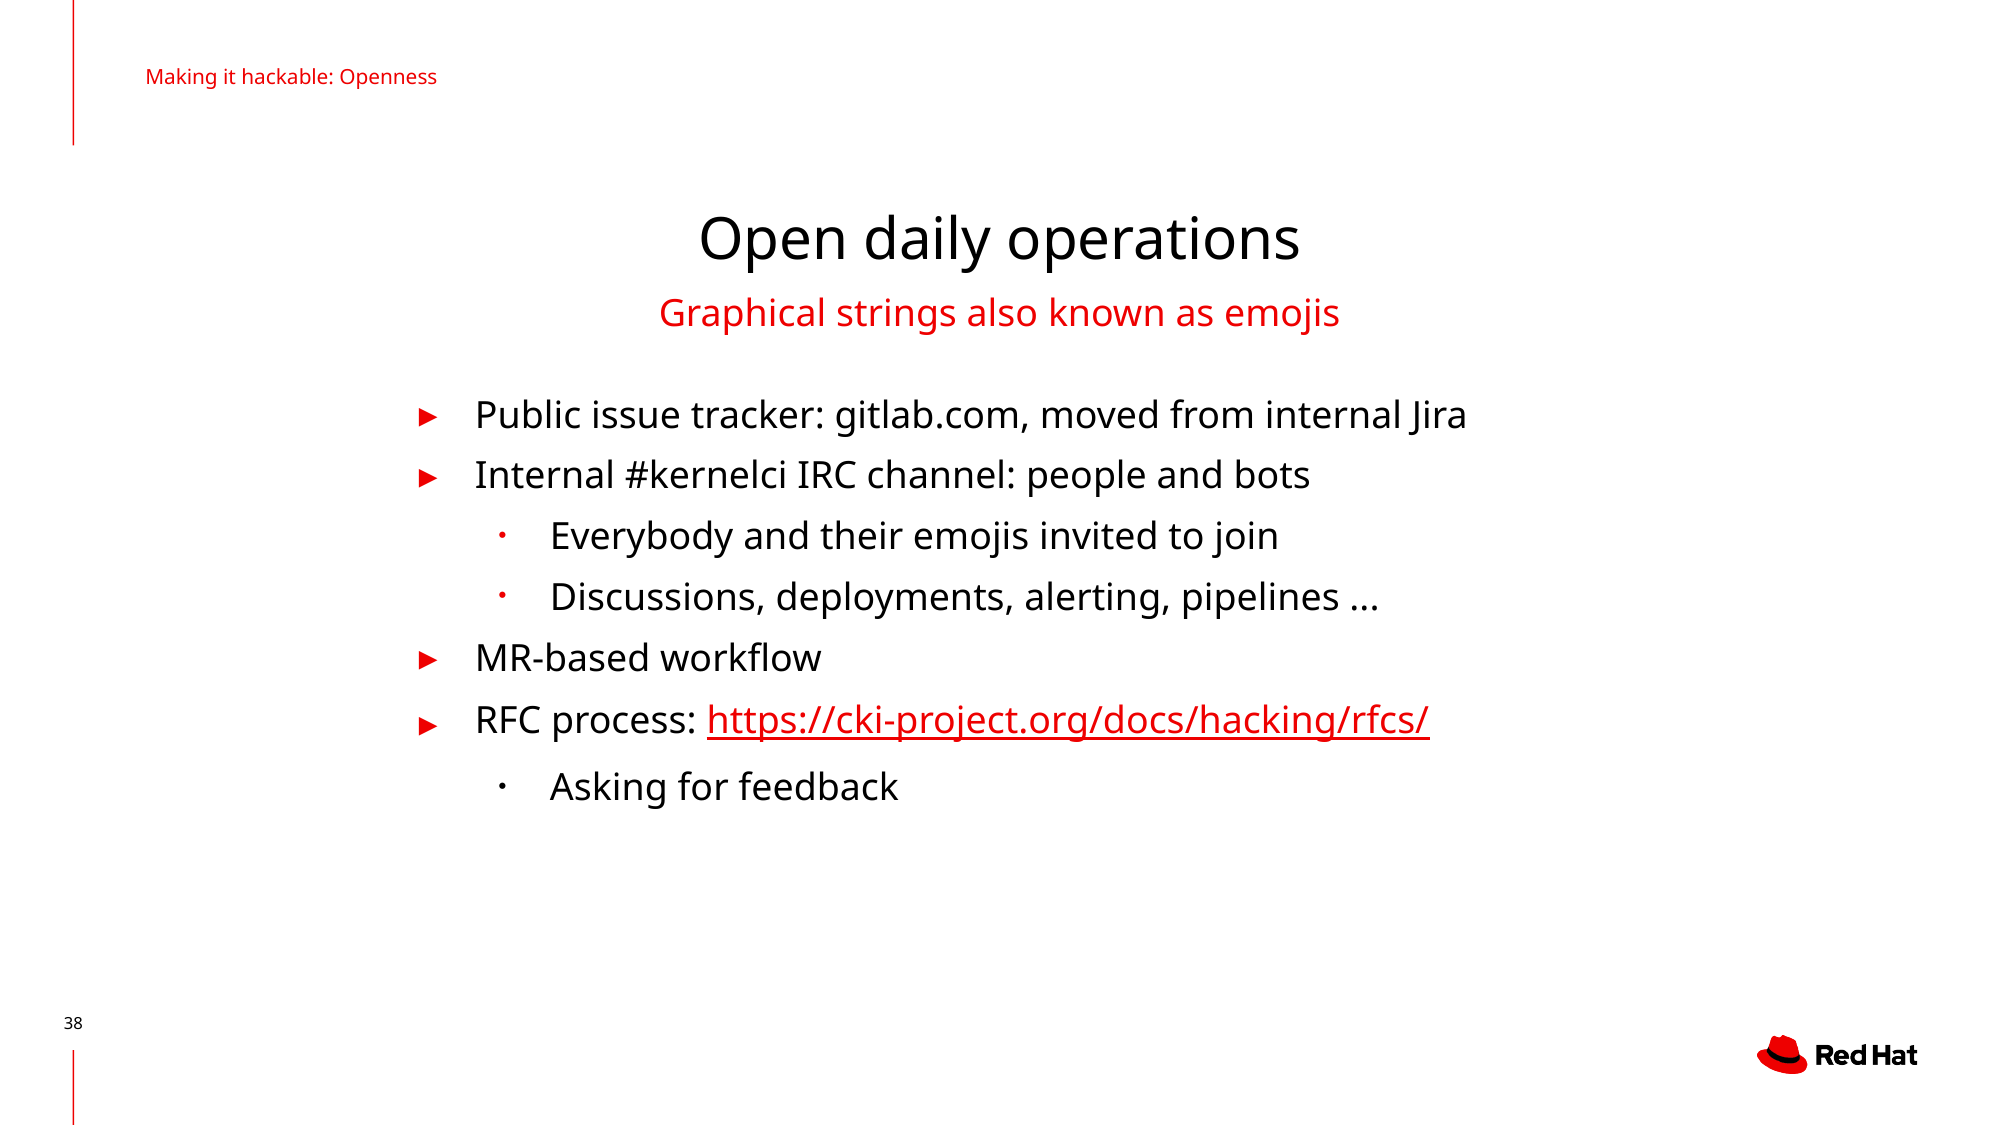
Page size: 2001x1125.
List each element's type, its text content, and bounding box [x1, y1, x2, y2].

picture [1757, 1035, 1918, 1074]
list Public issue tracker: gitlab.com, moved from internal Jira Internal #kernelci IRC channel: people and bots Everybody and their emojis invited to join Discussions, deployments, alerting, pipelines ... MR-based workflow RFC process: https://cki-project.org/docs/hacking/rfcs/ Asking for feedback [399, 375, 1600, 975]
subtitle Making it hackable: Openness [73, 9, 919, 143]
title Open daily operations [145, 180, 1855, 271]
subtitle Graphical strings also known as emojis [145, 271, 1855, 320]
slide_number <number> [13, 1012, 134, 1036]
